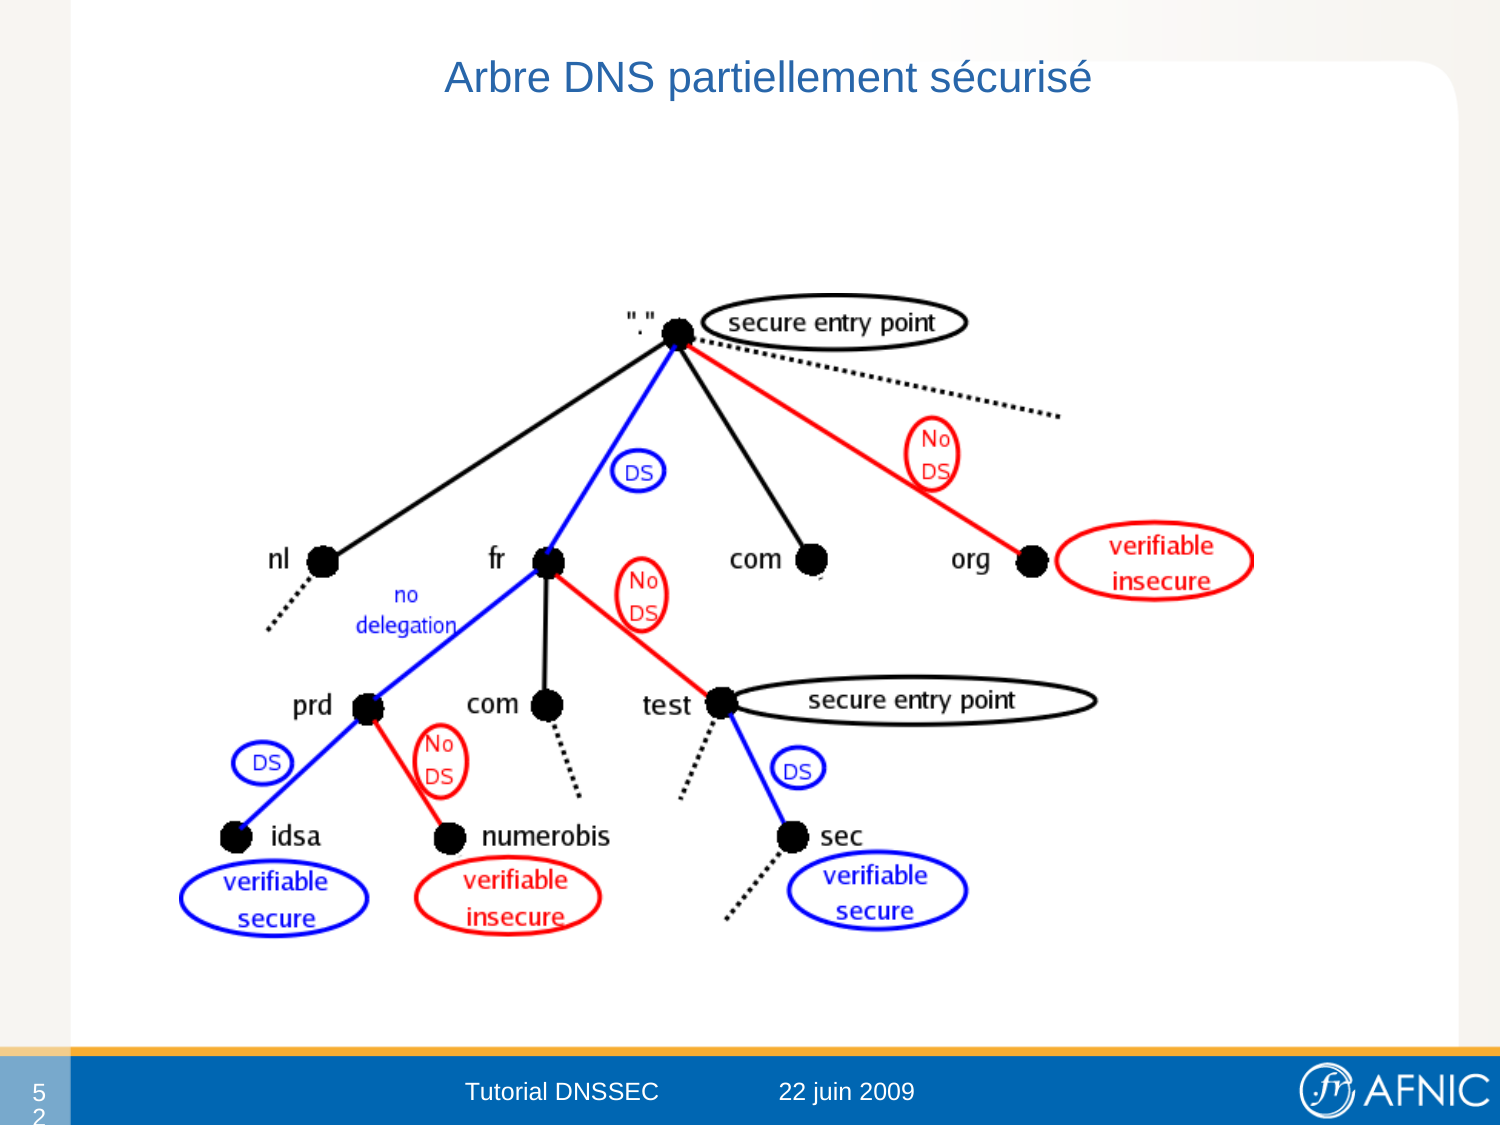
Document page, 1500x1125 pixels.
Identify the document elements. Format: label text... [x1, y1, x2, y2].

picture [0, 0, 1500, 1125]
title Arbre DNS partiellement sécurisé [112, 12, 1426, 138]
